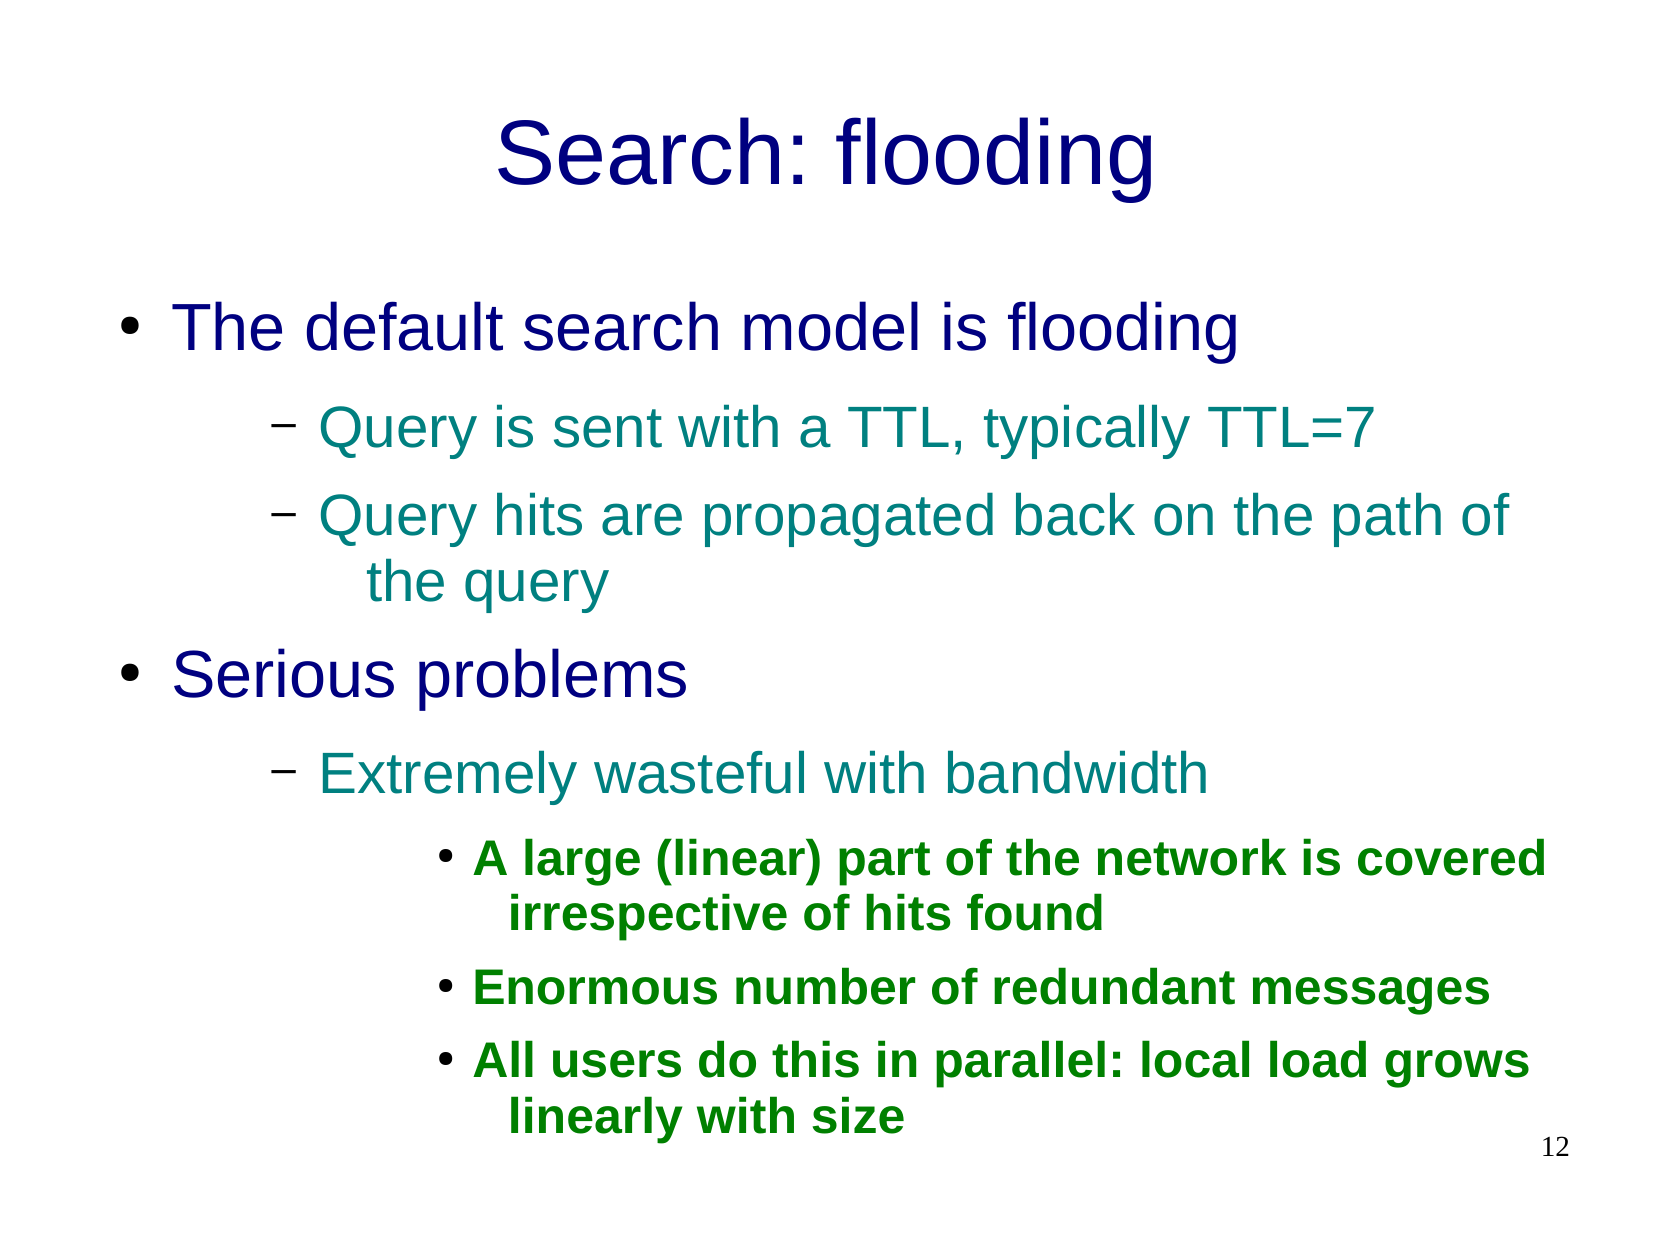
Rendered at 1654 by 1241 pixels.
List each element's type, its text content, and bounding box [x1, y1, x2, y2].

title Search: flooding [82, 49, 1571, 257]
list The default search model is flooding Query is sent with a TTL, typically TTL=7 Query hits are propagated back on the path of the query Serious problems Extremely wasteful with bandwidth A large (linear) part of the network is covered irrespective of hits found Enormous number of redundant messages All users do this in parallel: local load grows linearly with size [82, 290, 1571, 1145]
